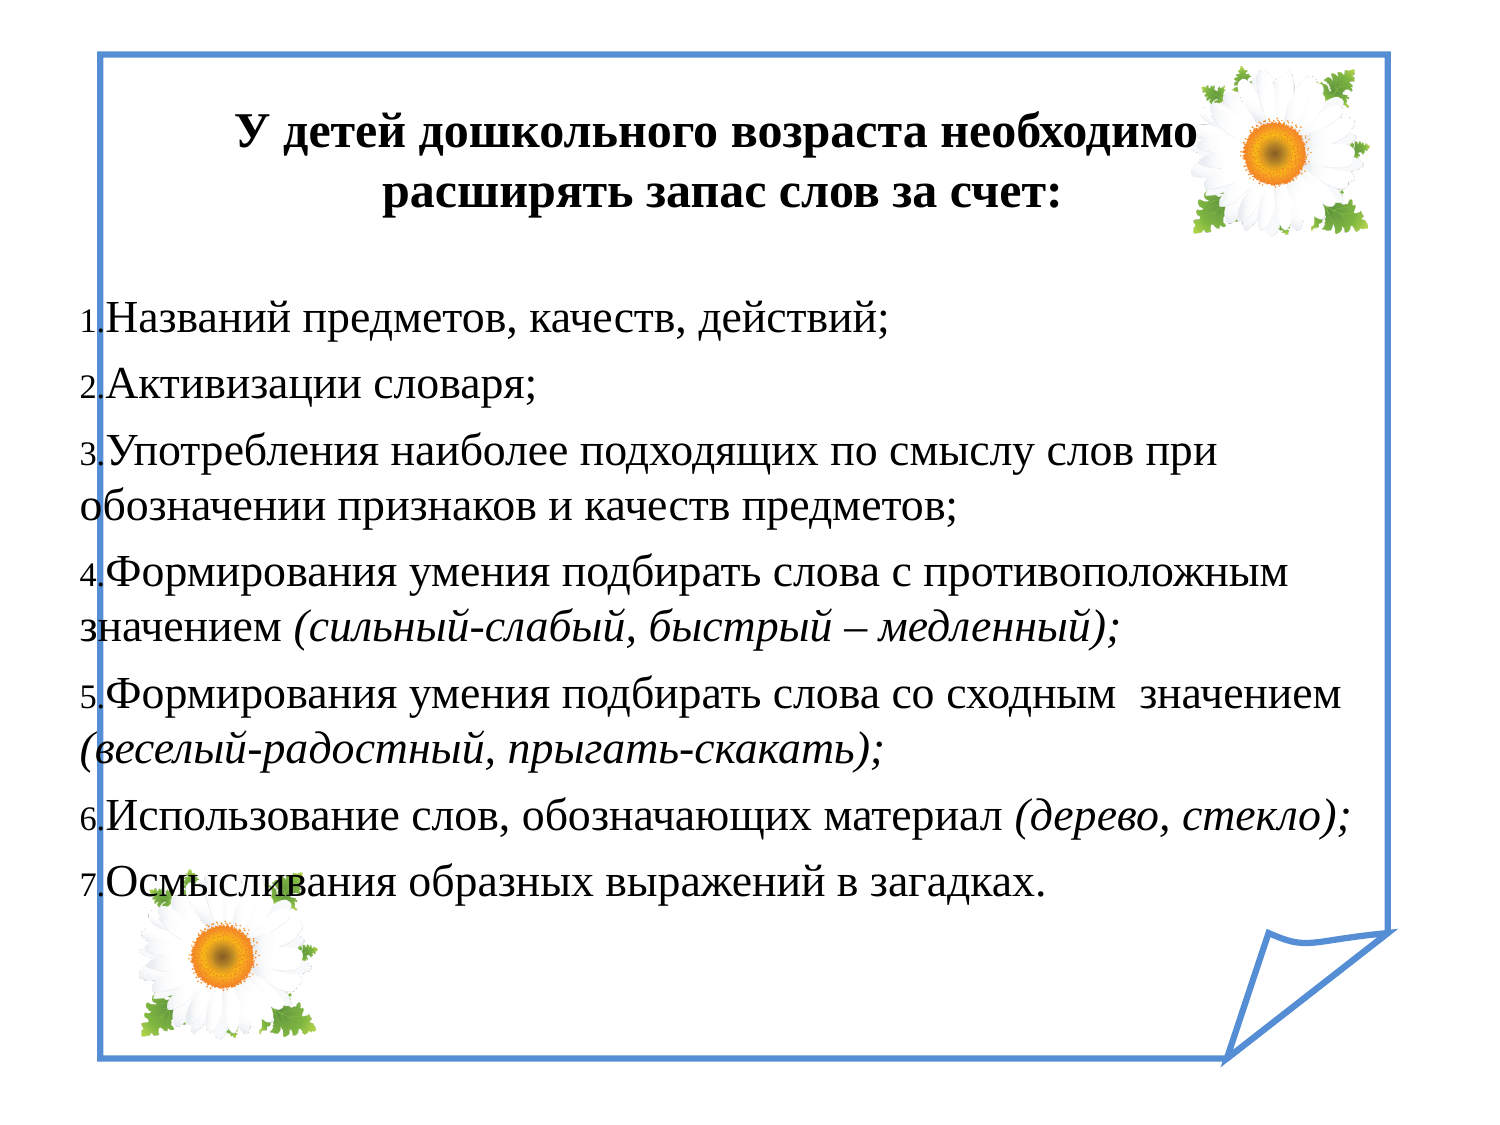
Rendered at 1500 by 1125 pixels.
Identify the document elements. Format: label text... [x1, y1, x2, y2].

title У детей дошкольного возраста необходимо расширять запас слов за счет: [41, 90, 1392, 278]
list Названий предметов, качеств, действий; Активизации словаря; Употребления наиболее подходящих по смыслу слов при обозначении признаков и качеств предметов; Формирования умения подбирать слова с противоположным значением (сильный-слабый, быстрый – медленный); Формирования умения подбирать слова со сходным значением (веселый-радостный, прыгать-скакать); Использование слов, обозначающих материал (дерево, стекло); Осмысливания образных выражений в загадках. [64, 278, 1415, 1022]
